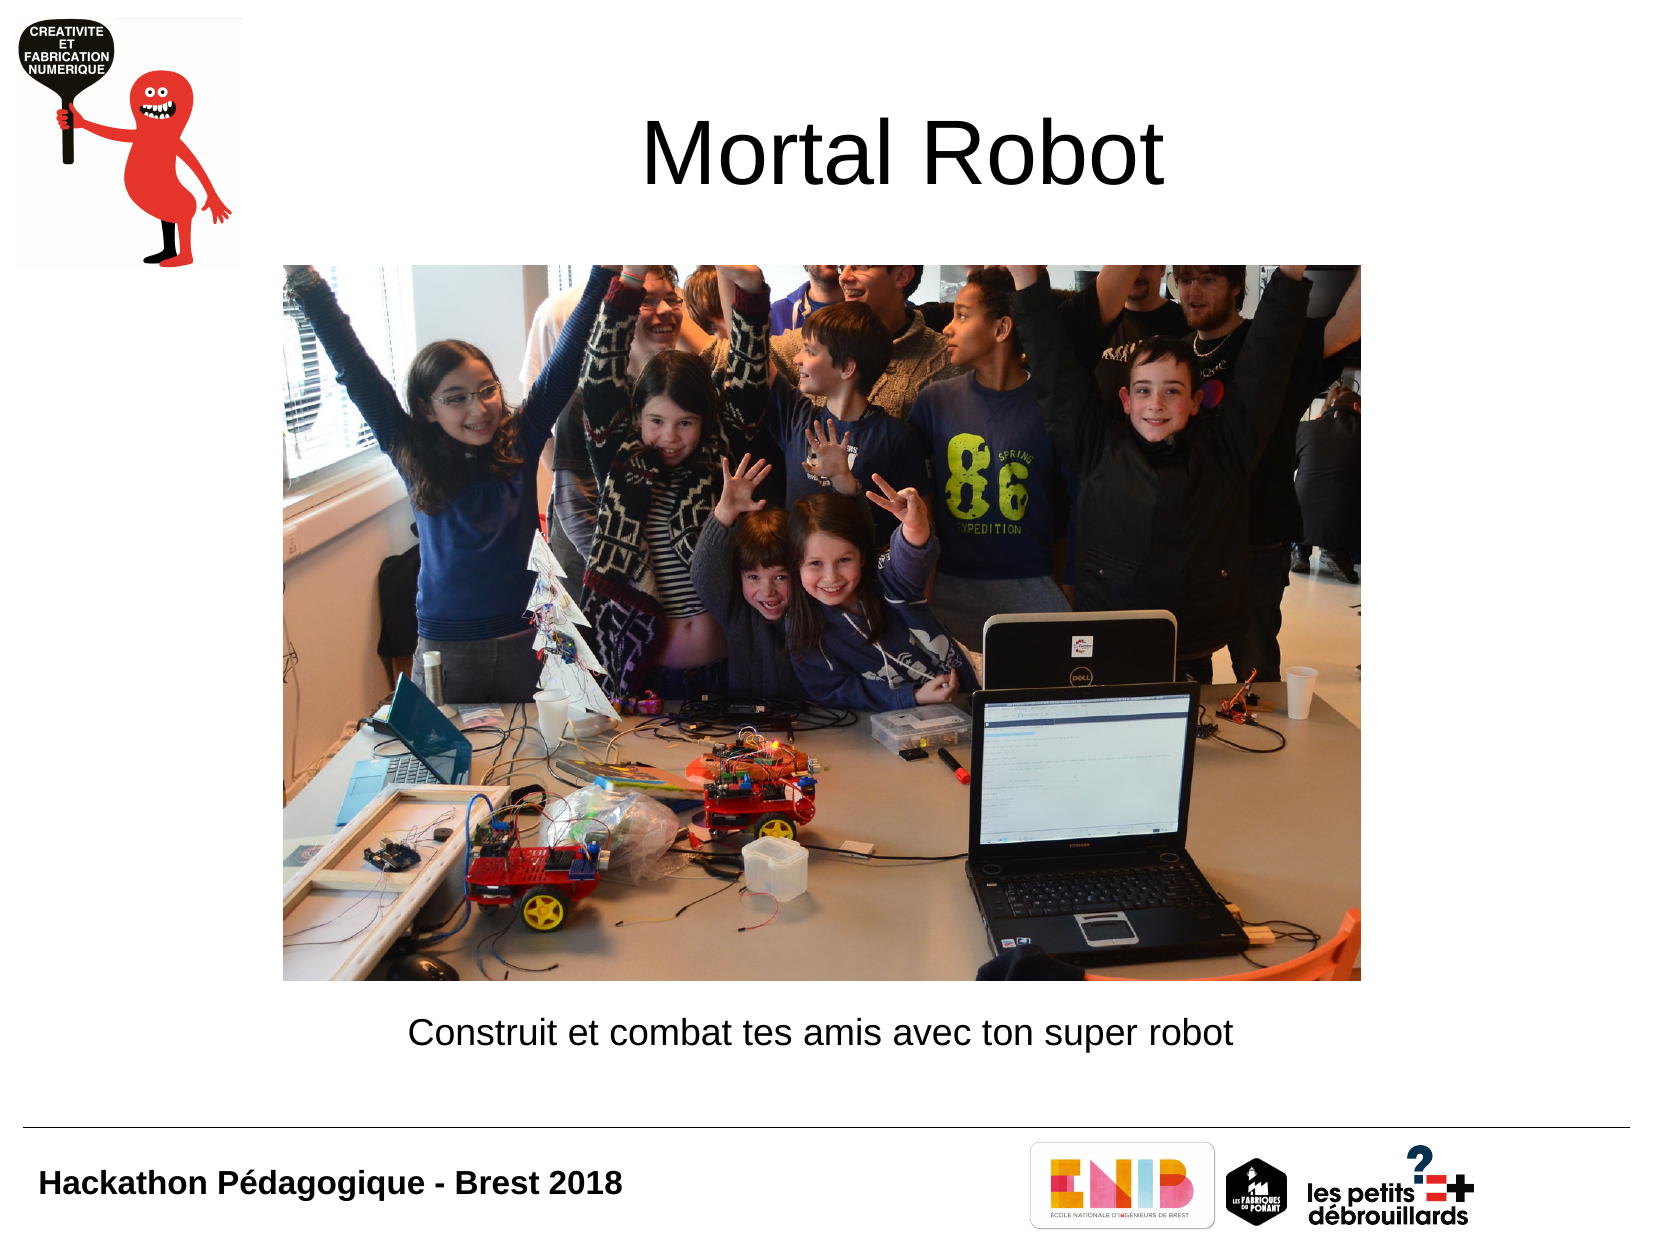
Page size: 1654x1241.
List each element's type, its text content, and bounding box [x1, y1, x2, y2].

picture [1308, 1145, 1474, 1225]
title Mortal Robot [243, 49, 1571, 257]
text_box Hackathon Pédagogique - Brest 2018 [23, 1157, 945, 1210]
picture [1015, 1127, 1287, 1241]
picture [283, 265, 1361, 981]
text_box Construit et combat tes amis avec ton super robot [200, 1003, 1441, 1103]
picture [15, 18, 243, 269]
